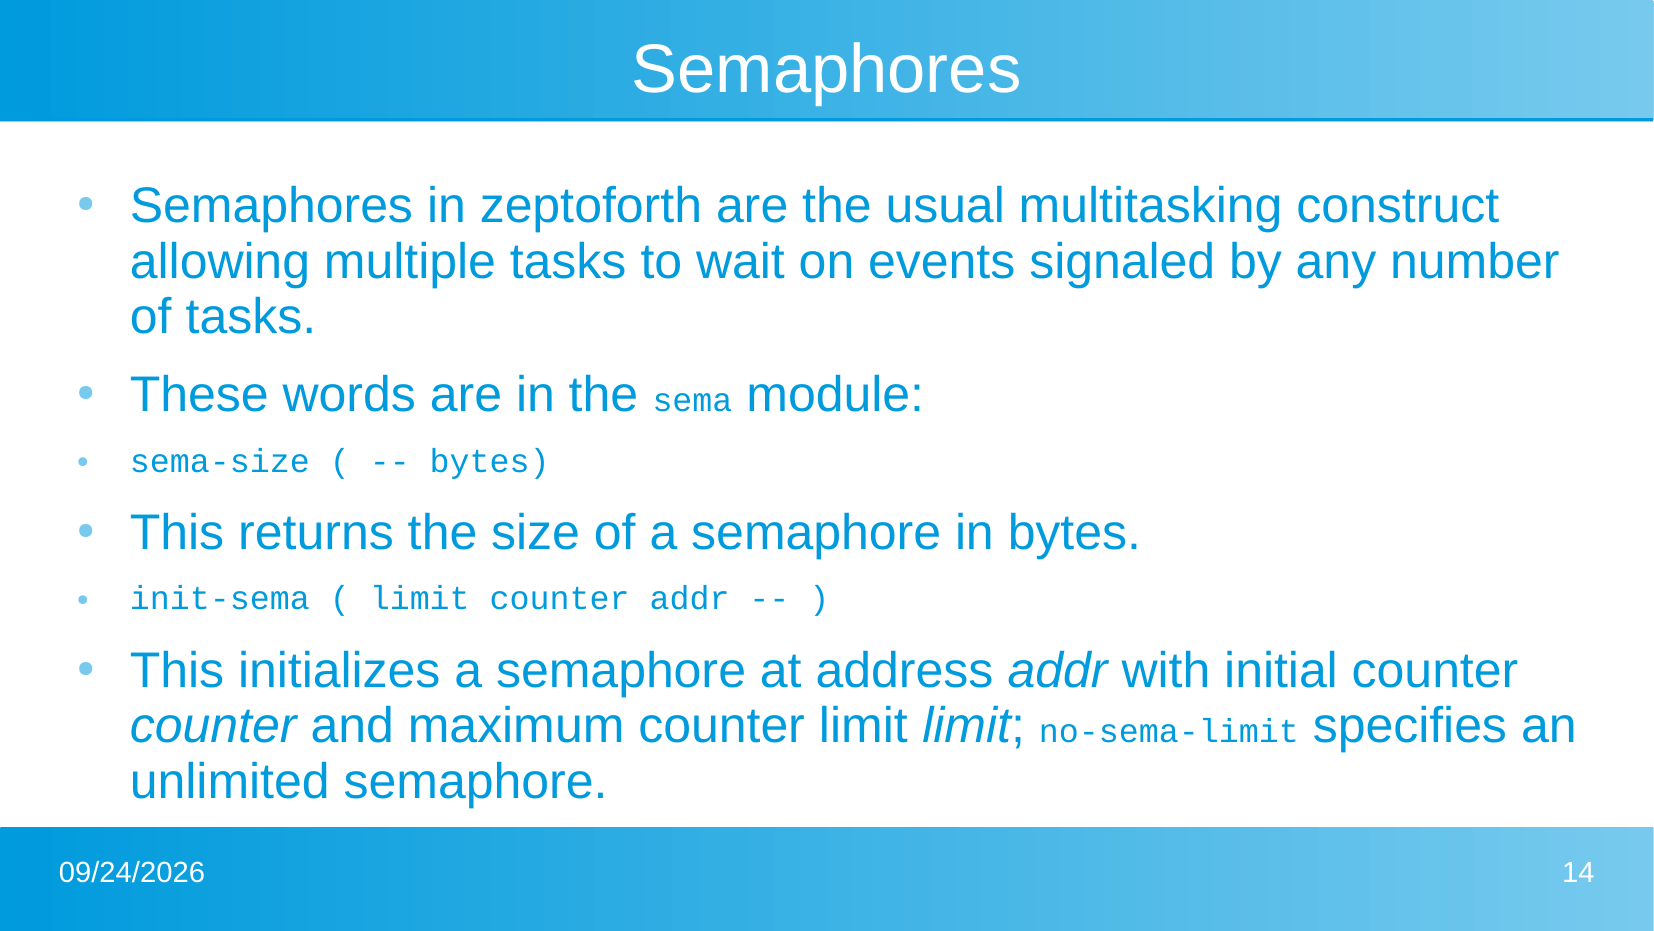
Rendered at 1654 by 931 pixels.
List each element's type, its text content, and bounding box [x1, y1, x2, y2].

list Semaphores in zeptoforth are the usual multitasking construct allowing multiple tasks to wait on events signaled by any number of tasks. These words are in the sema module: sema-size ( -- bytes) This returns the size of a semaphore in bytes. init-sema ( limit counter addr -- ) This initializes a semaphore at address addr with initial counter counter and maximum counter limit limit; no-sema-limit specifies an unlimited semaphore. [59, 177, 1595, 768]
title Semaphores [59, 29, 1595, 108]
